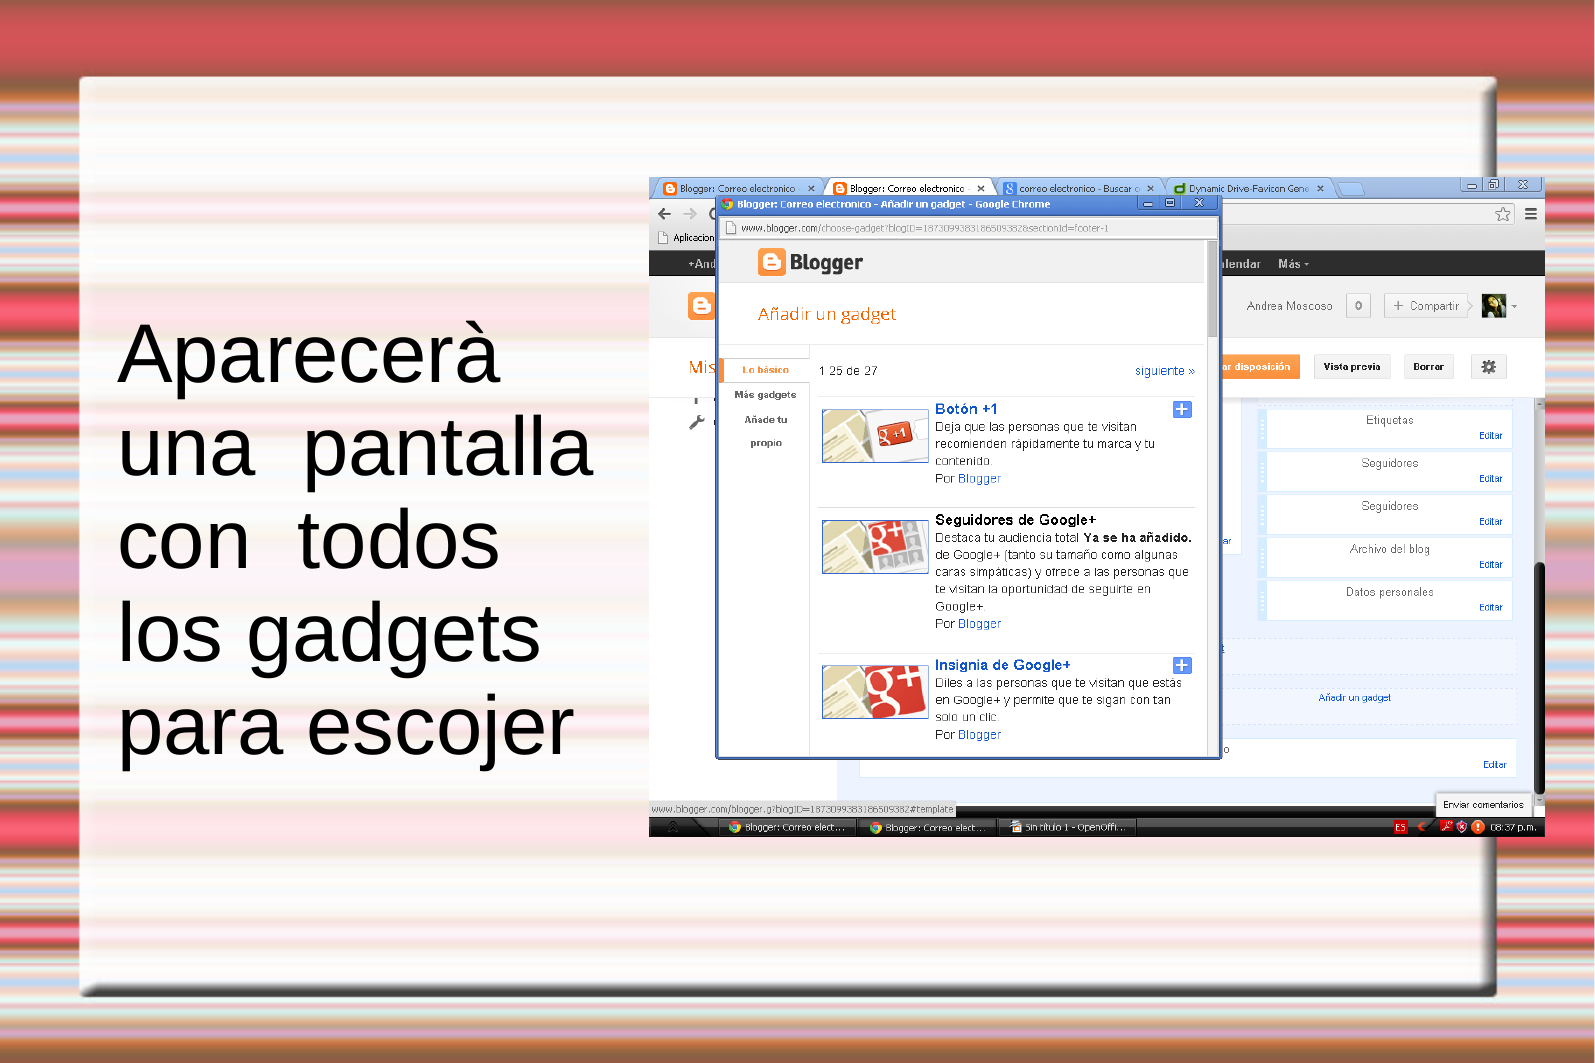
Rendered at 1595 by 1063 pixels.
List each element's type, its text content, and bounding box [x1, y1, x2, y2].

picture [0, 0, 1595, 1063]
title Aparecerà una pantalla con todos los gadgets para escojer [117, 105, 621, 975]
